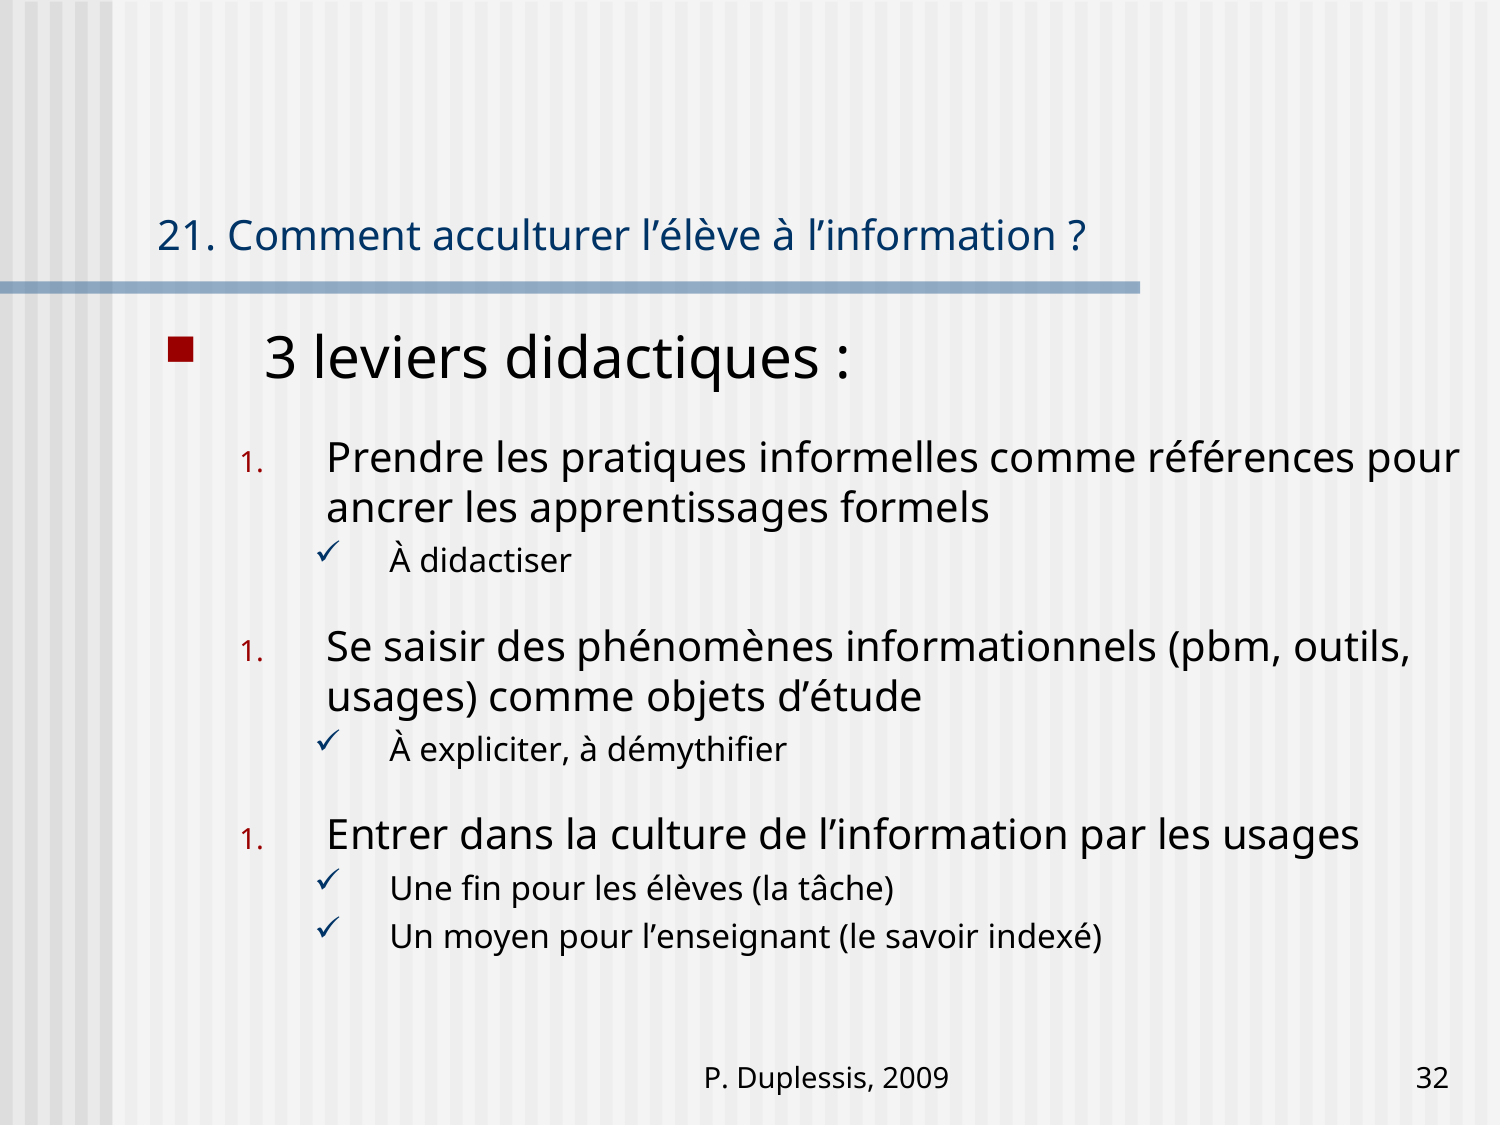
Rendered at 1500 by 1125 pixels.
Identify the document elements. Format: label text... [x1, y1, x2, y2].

title 21. Comment acculturer l’élève à l’information ? [142, 200, 1482, 267]
list 3 leviers didactiques : Prendre les pratiques informelles comme références pour ancrer les apprentissages formels À didactiser Se saisir des phénomènes informationnels (pbm, outils, usages) comme objets d’étude À expliciter, à démythifier Entrer dans la culture de l’information par les usages Une fin pour les élèves (la tâche) Un moyen pour l’enseignant (le savoir indexé) [149, 312, 1481, 1000]
